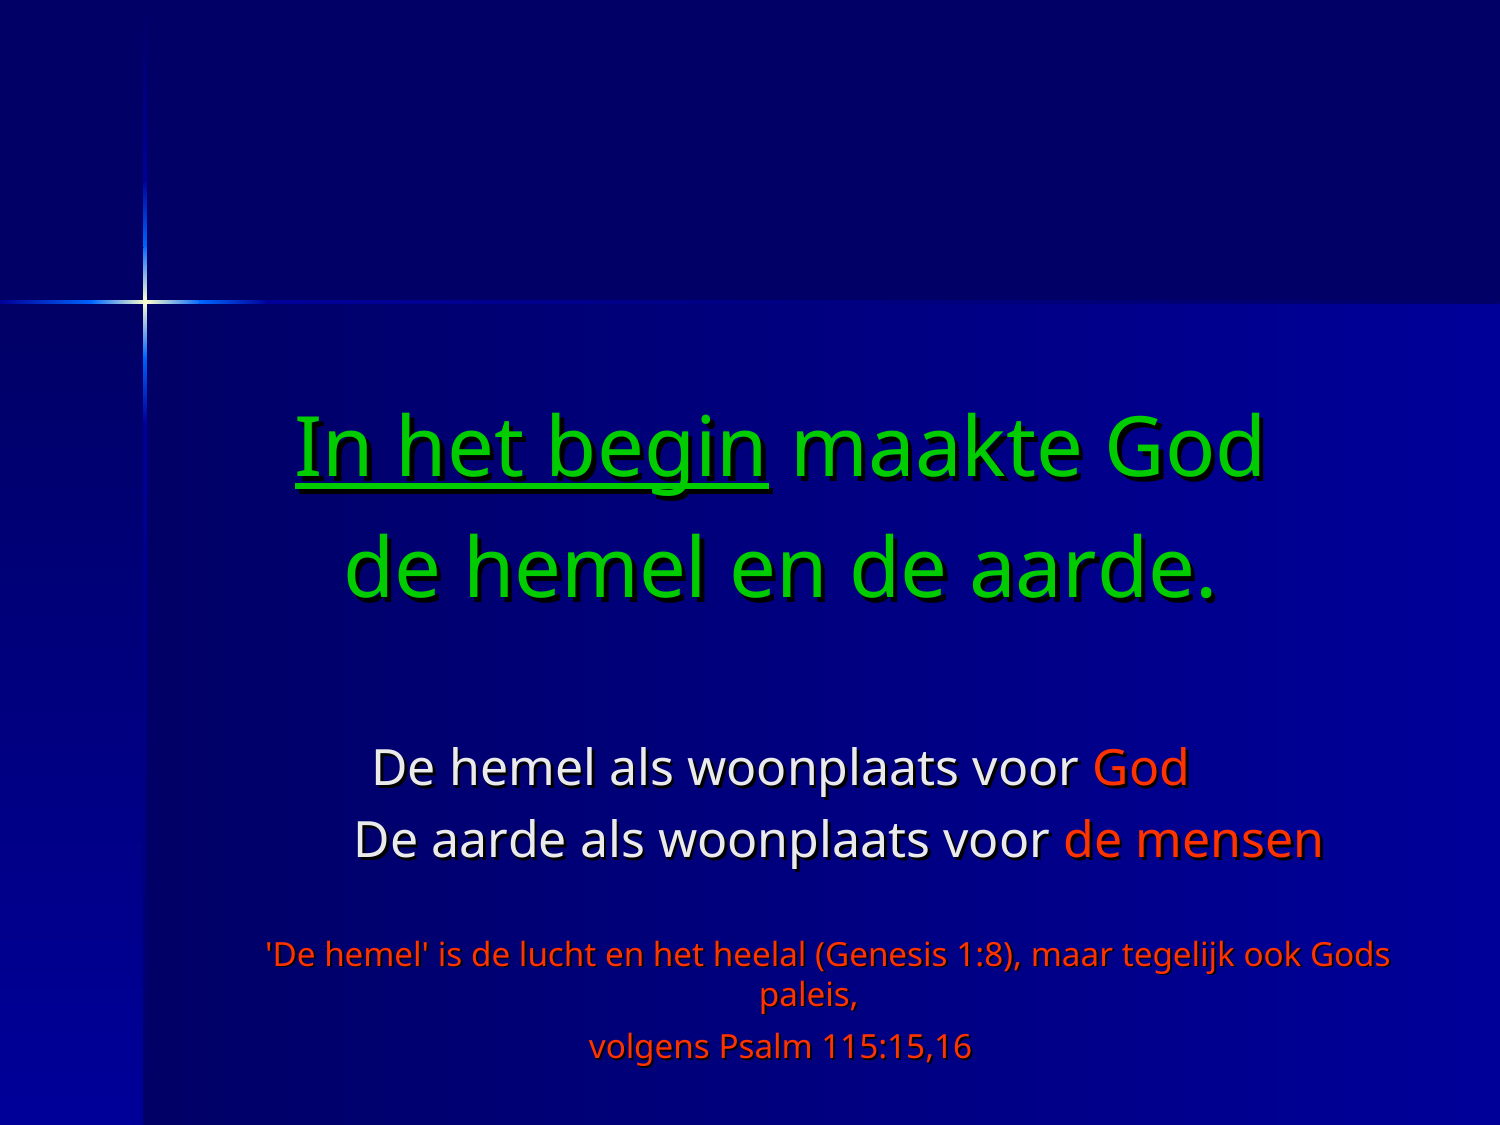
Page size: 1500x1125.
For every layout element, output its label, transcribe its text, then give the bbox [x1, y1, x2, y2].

list In het begin maakte God de hemel en de aarde. De hemel als woonplaats voor God De aarde als woonplaats voor de mensen 'De hemel' is de lucht en het heelal (Genesis 1:8), maar tegelijk ook Gods paleis, volgens Psalm 115:15,16 [106, 200, 1456, 969]
